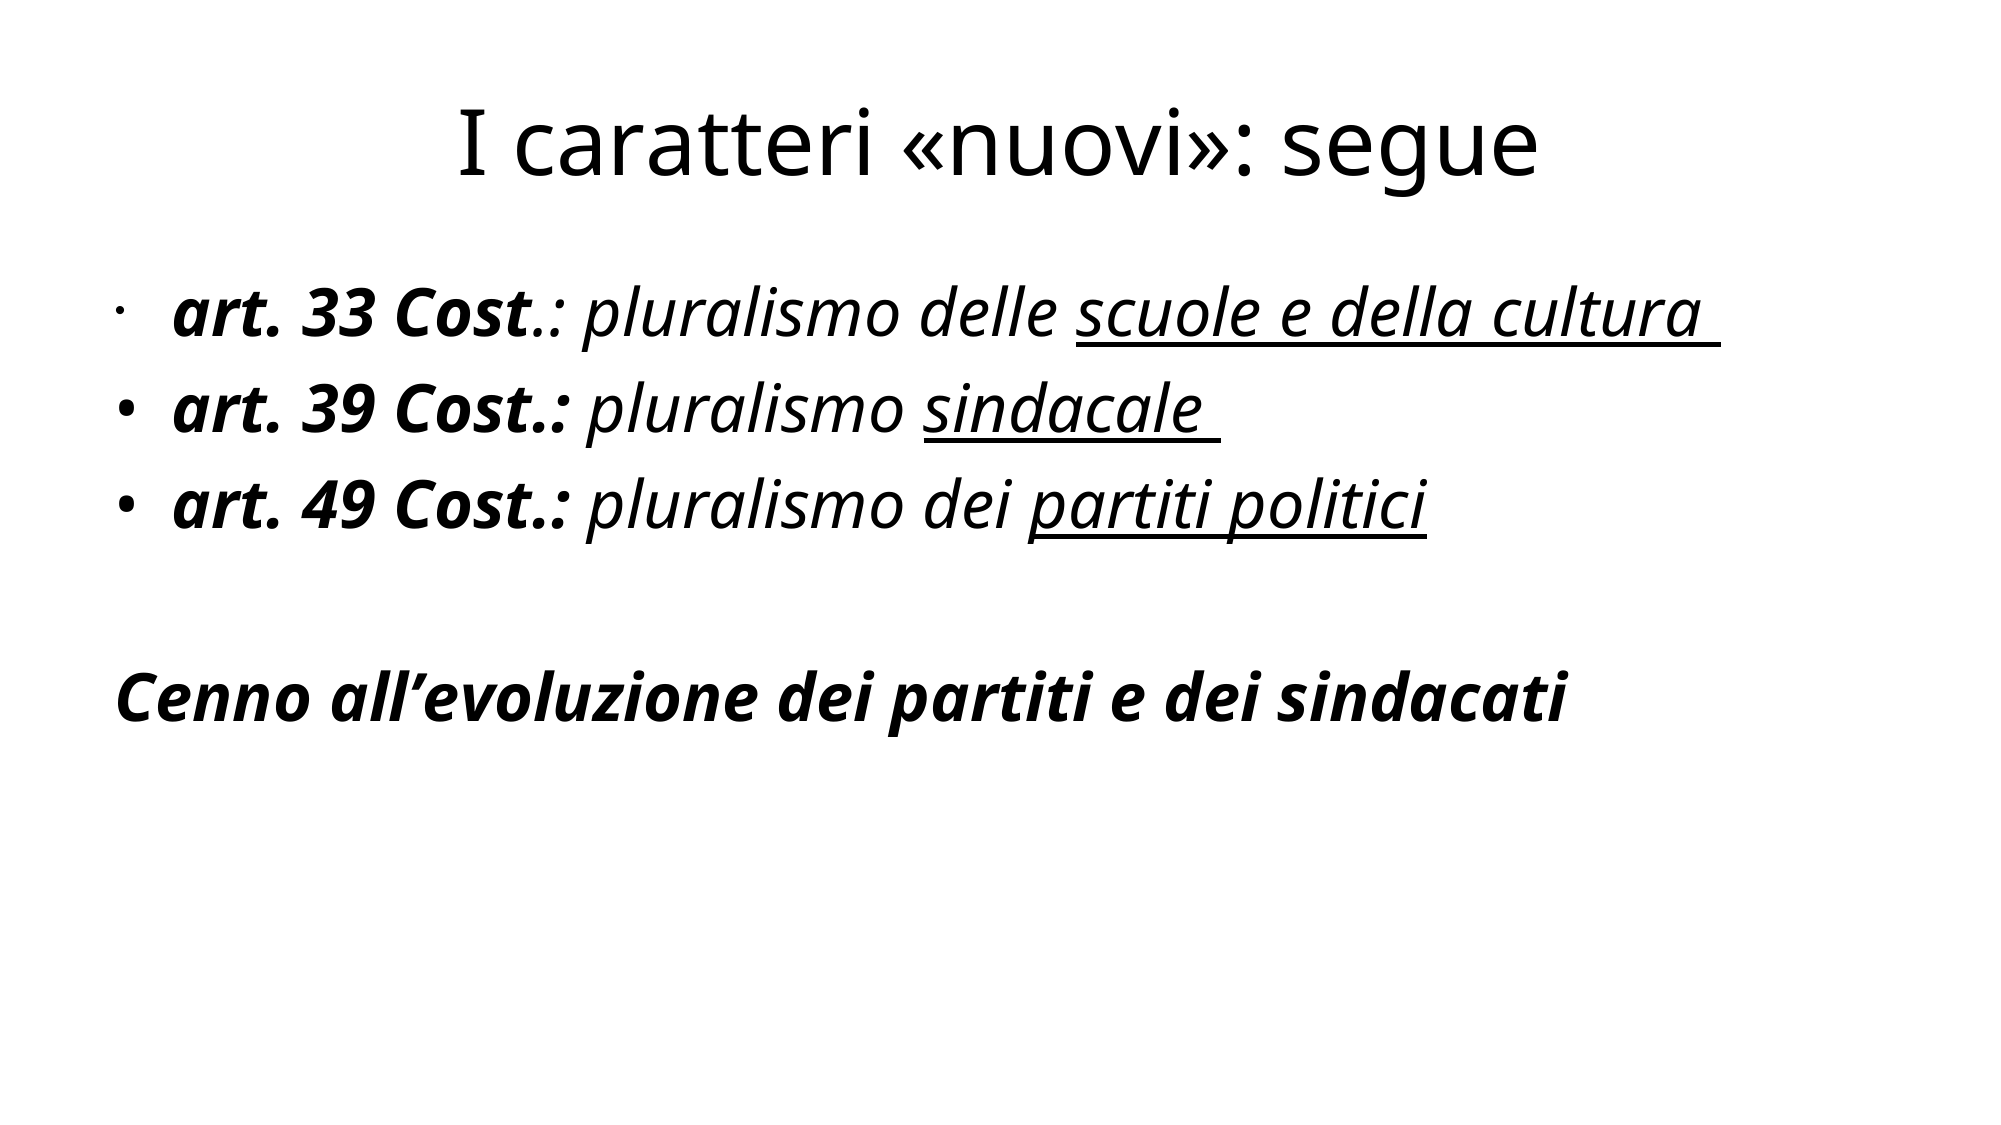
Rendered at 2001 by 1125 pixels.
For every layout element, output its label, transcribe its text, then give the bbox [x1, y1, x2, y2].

list art. 33 Cost.: pluralismo delle scuole e della cultura art. 39 Cost.: pluralismo sindacale art. 49 Cost.: pluralismo dei partiti politici Cenno all’evoluzione dei partiti e dei sindacati [99, 262, 1900, 1005]
title I caratteri «nuovi»: segue [99, 45, 1900, 233]
